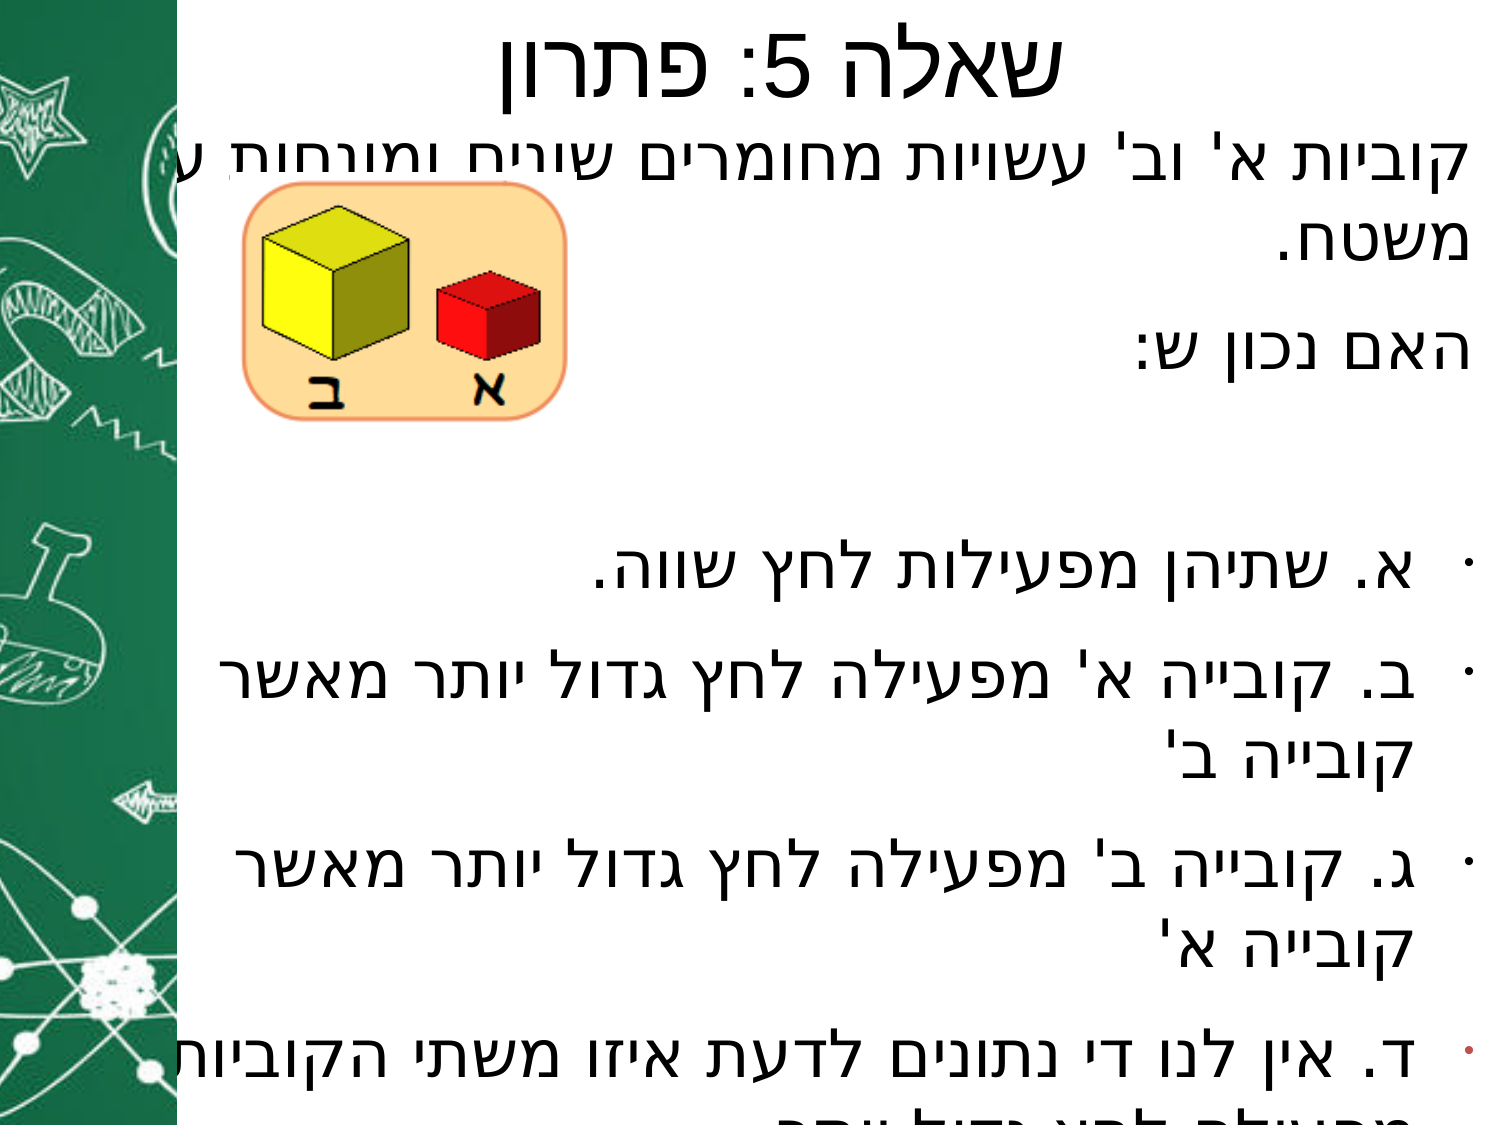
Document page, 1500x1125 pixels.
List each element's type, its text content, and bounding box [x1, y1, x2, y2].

picture [230, 172, 577, 433]
picture [0, 0, 177, 1125]
title שאלה 5: פתרון [177, 0, 1457, 106]
list קוביות א' וב' עשויות מחומרים שונים ומונחות על משטח. האם נכון ש: א. שתיהן מפעילות לחץ שווה. ב. קובייה א' מפעילה לחץ גדול יותר מאשר קובייה ב' ג. קובייה ב' מפעילה לחץ גדול יותר מאשר קובייה א' ד. אין לנו די נתונים לדעת איזו משתי הקוביות מפעילה לחץ גדול יותר. אין לנו מספיק נתונים על משקלן של הקוביות לכן לא נוכל לדעת איך מתחלק המשקל על שטח המגע שלהן, אין מספיק מידע. [177, 106, 1490, 1125]
